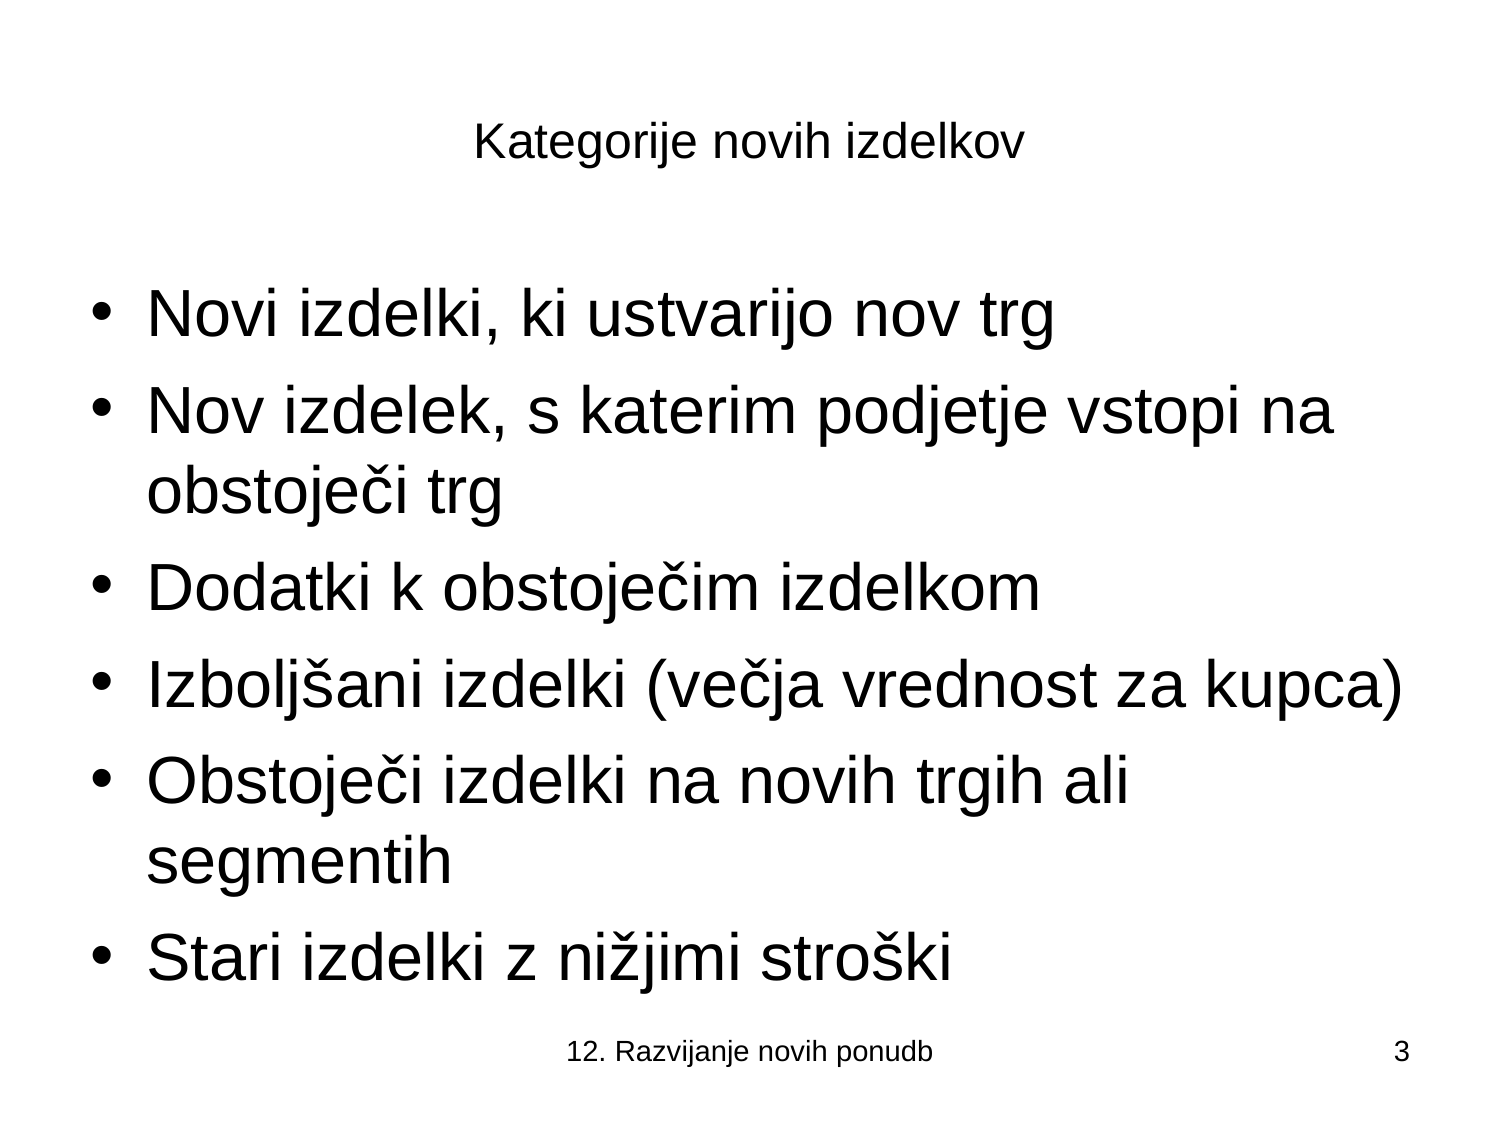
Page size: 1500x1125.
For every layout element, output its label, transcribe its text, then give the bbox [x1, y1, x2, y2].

title Kategorije novih izdelkov [75, 45, 1426, 233]
list Novi izdelki, ki ustvarijo nov trg Nov izdelek, s katerim podjetje vstopi na obstoječi trg Dodatki k obstoječim izdelkom Izboljšani izdelki (večja vrednost za kupca) Obstoječi izdelki na novih trgih ali segmentih Stari izdelki z nižjimi stroški [75, 262, 1426, 1125]
